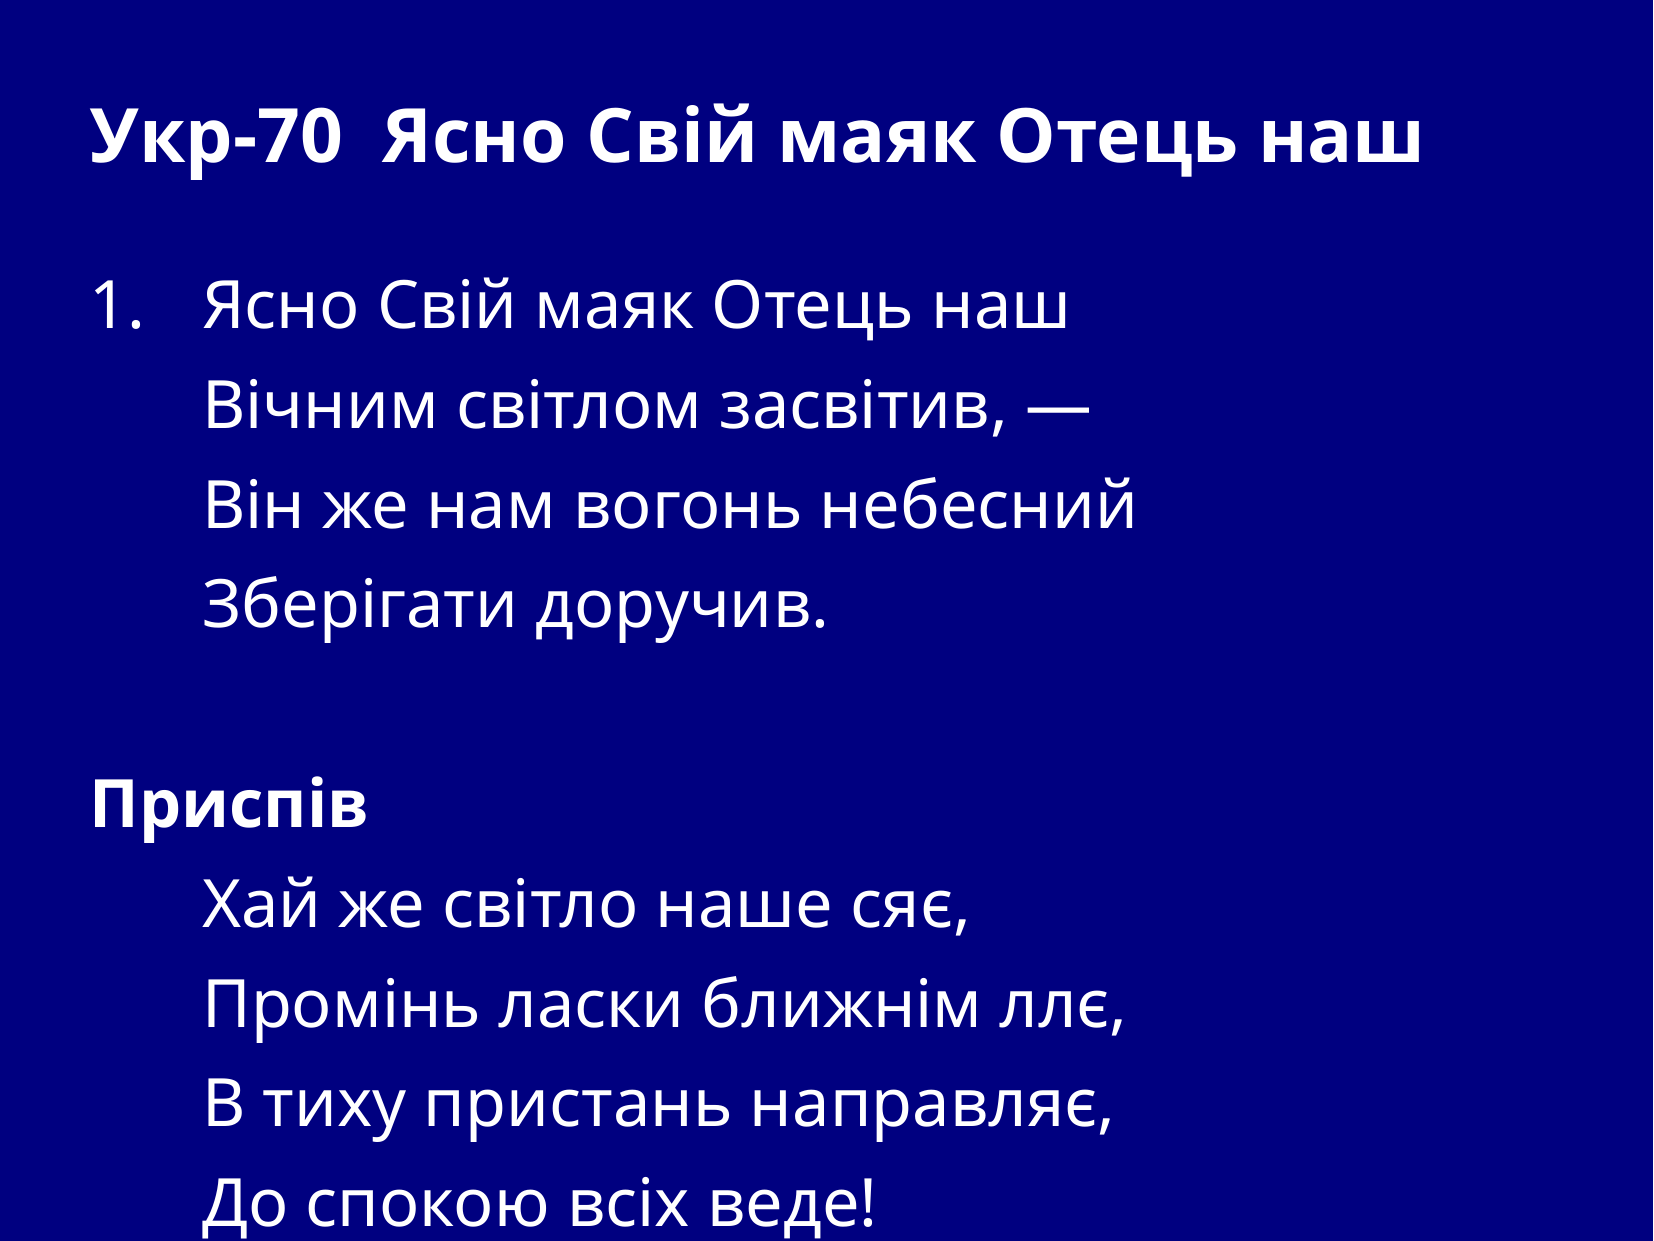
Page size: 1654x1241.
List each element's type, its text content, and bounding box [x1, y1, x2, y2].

text_box Укр-70 Ясно Свій маяк Отець наш [75, 75, 1651, 188]
text_box 1. Ясно Свій маяк Отець наш Вічним світлом засвітив, ― Він же нам вогонь небесний Зберігати доручив. Приспів Хай же світло наше сяє, Промінь ласки ближнім ллє, В тиху пристань направляє, До спокою всіх веде! [75, 188, 1576, 1163]
